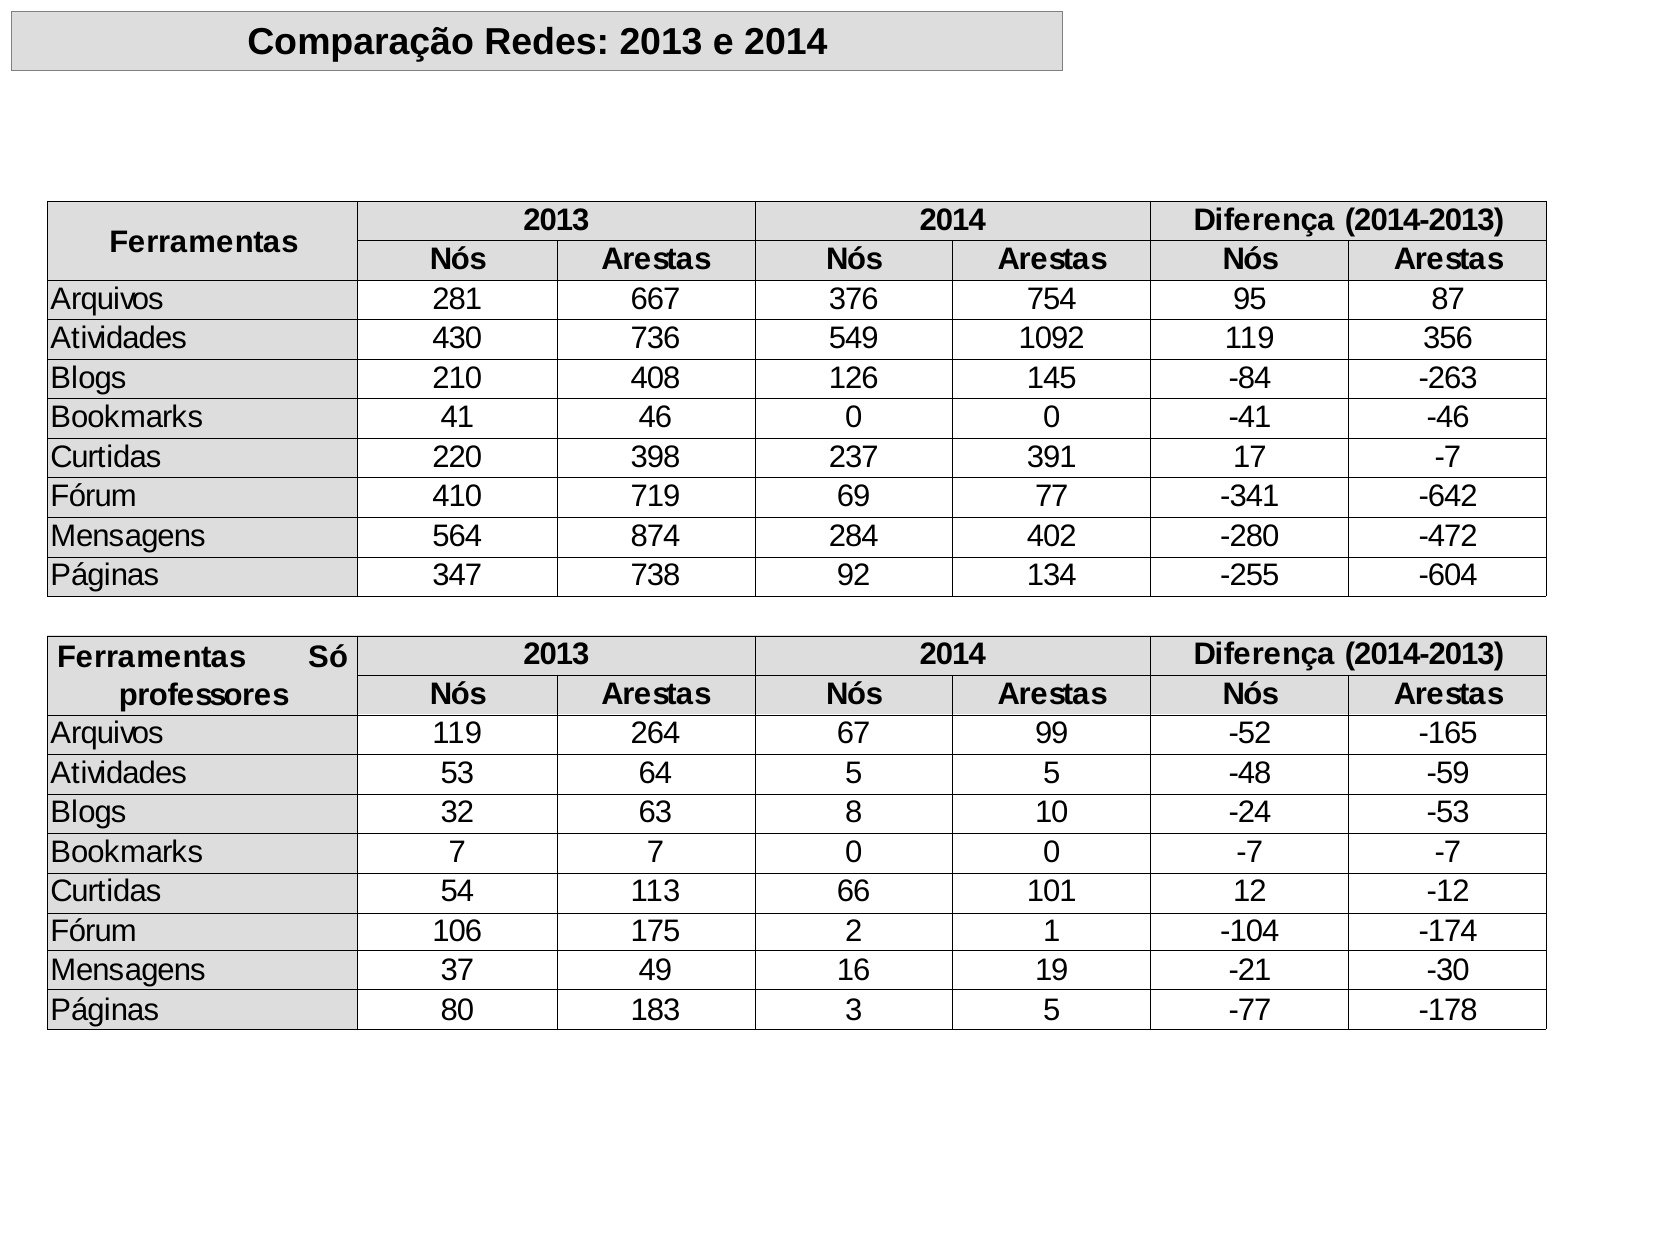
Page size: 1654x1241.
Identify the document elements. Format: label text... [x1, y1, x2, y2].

text_box Comparação Redes: 2013 e 2014 [11, 11, 1063, 71]
picture [47, 200, 1550, 1035]
